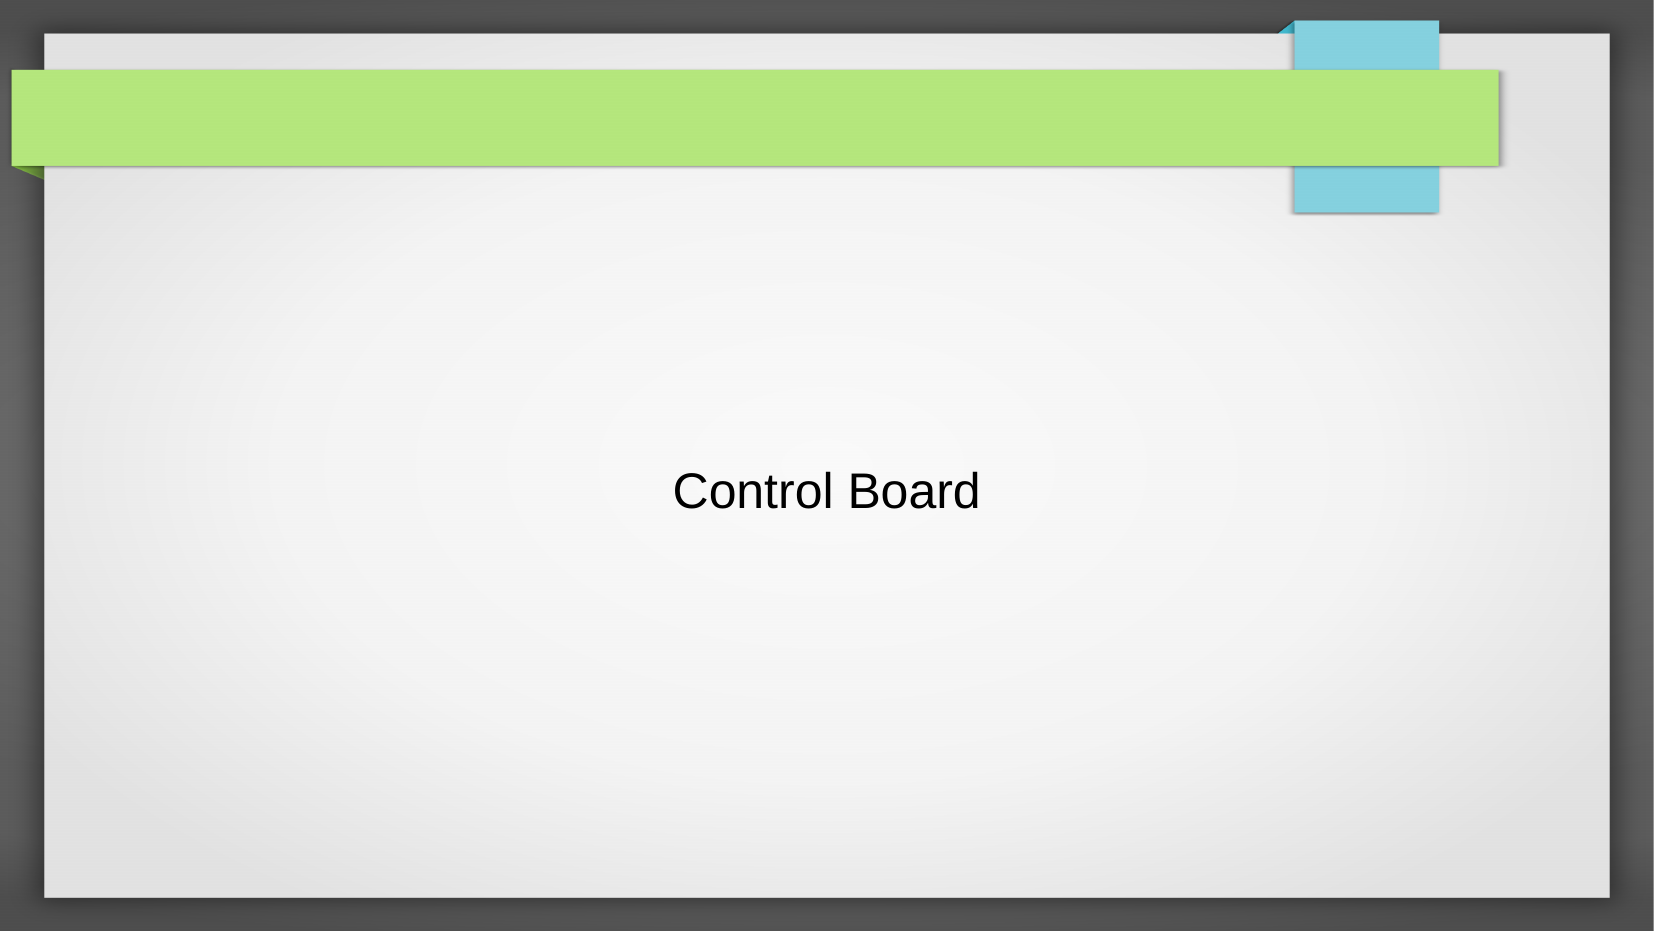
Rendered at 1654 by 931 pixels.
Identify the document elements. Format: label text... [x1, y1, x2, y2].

subtitle Control Board [82, 221, 1571, 761]
picture [0, 0, 1654, 931]
